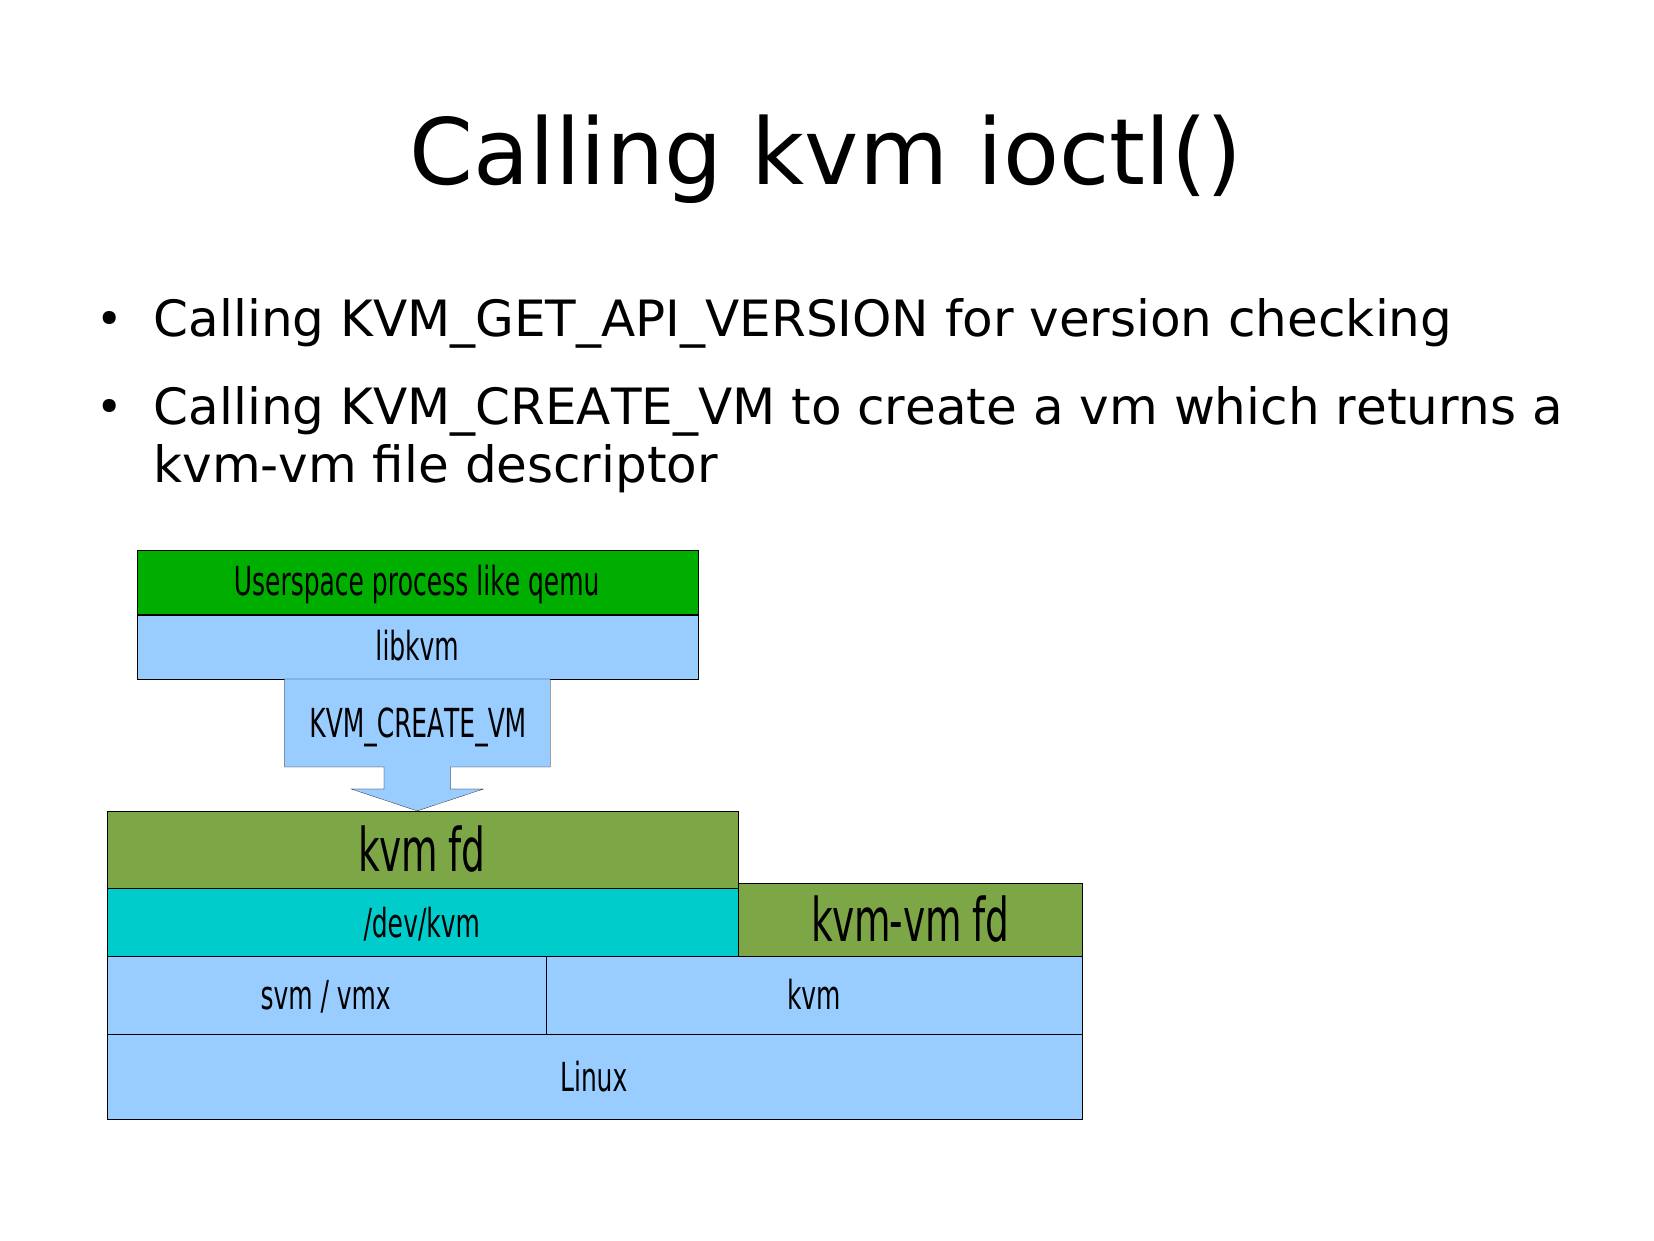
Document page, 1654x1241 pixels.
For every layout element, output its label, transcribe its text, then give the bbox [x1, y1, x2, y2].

list Calling KVM_GET_API_VERSION for version checking Calling KVM_CREATE_VM to create a vm which returns a kvm-vm file descriptor [82, 290, 1571, 531]
title Calling kvm ioctl() [82, 49, 1571, 257]
chart [82, 531, 1571, 1123]
